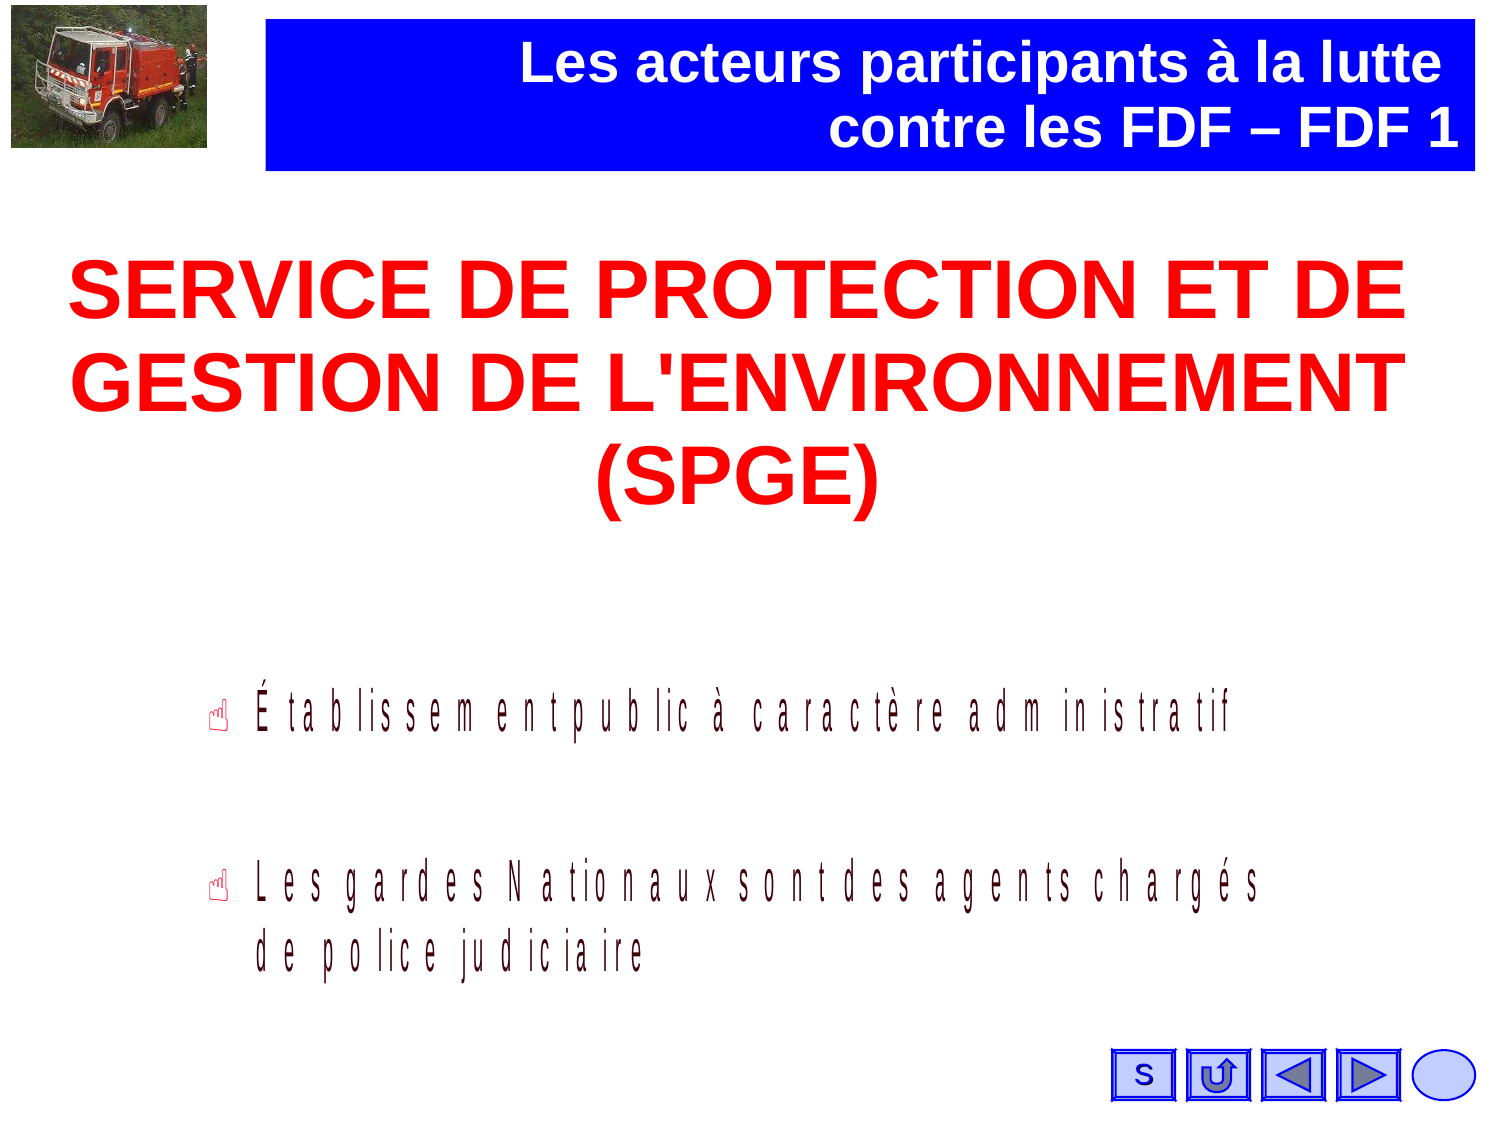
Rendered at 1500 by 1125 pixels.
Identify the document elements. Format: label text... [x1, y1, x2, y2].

picture [11, 5, 207, 148]
text_box Les acteurs participants à la lutte contre les FDF – FDF 1 [265, 19, 1476, 172]
text_box [1412, 1050, 1476, 1101]
picture [181, 580, 1324, 1125]
text_box SERVICE DE PROTECTION ET DE GESTION DE L'ENVIRONNEMENT (SPGE) [29, 236, 1447, 531]
